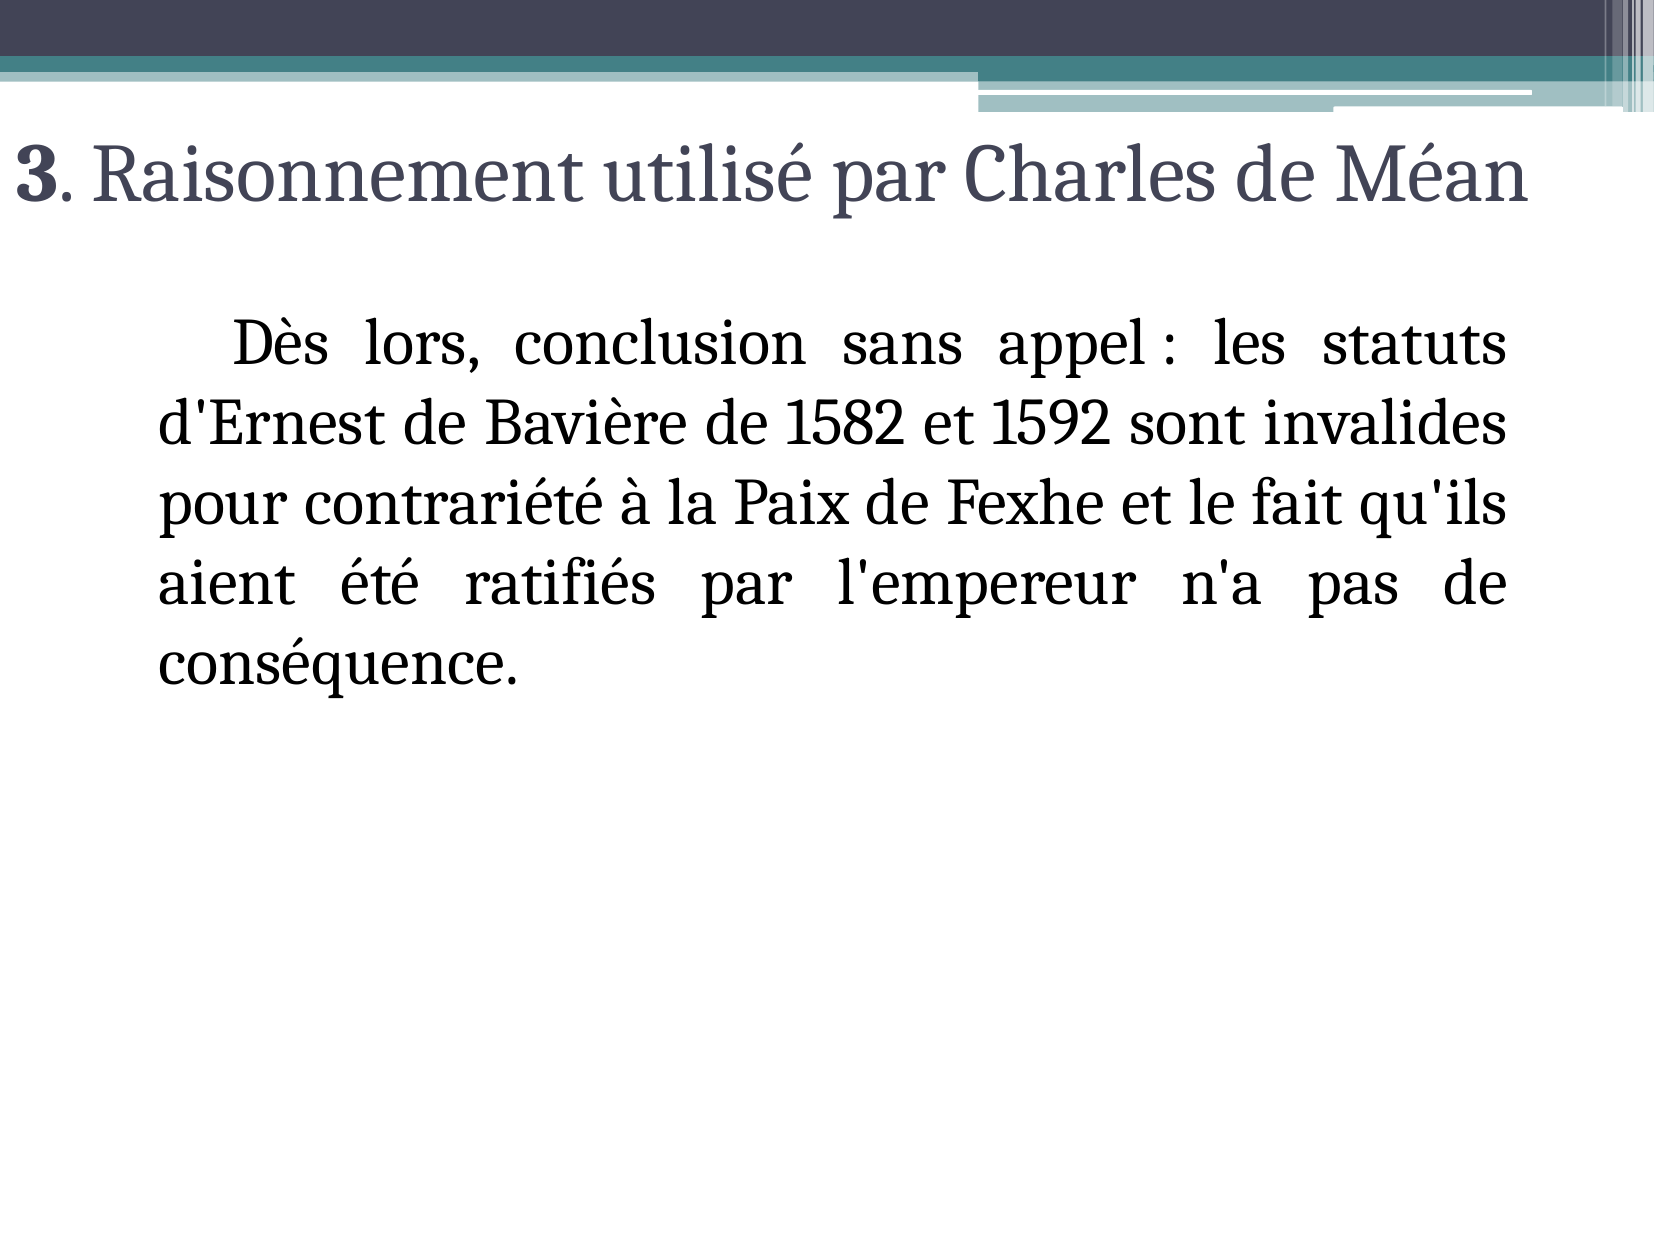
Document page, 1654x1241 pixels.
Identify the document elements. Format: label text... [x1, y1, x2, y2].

list Dès lors, conclusion sans appel : les statuts d'Ernest de Bavière de 1582 et 1592 sont invalides pour contrariété à la Paix de Fexhe et le fait qu'ils aient été ratifiés par l'empereur n'a pas de conséquence. [0, 289, 1560, 1009]
title 3. Raisonnement utilisé par Charles de Méan [0, 64, 1619, 272]
